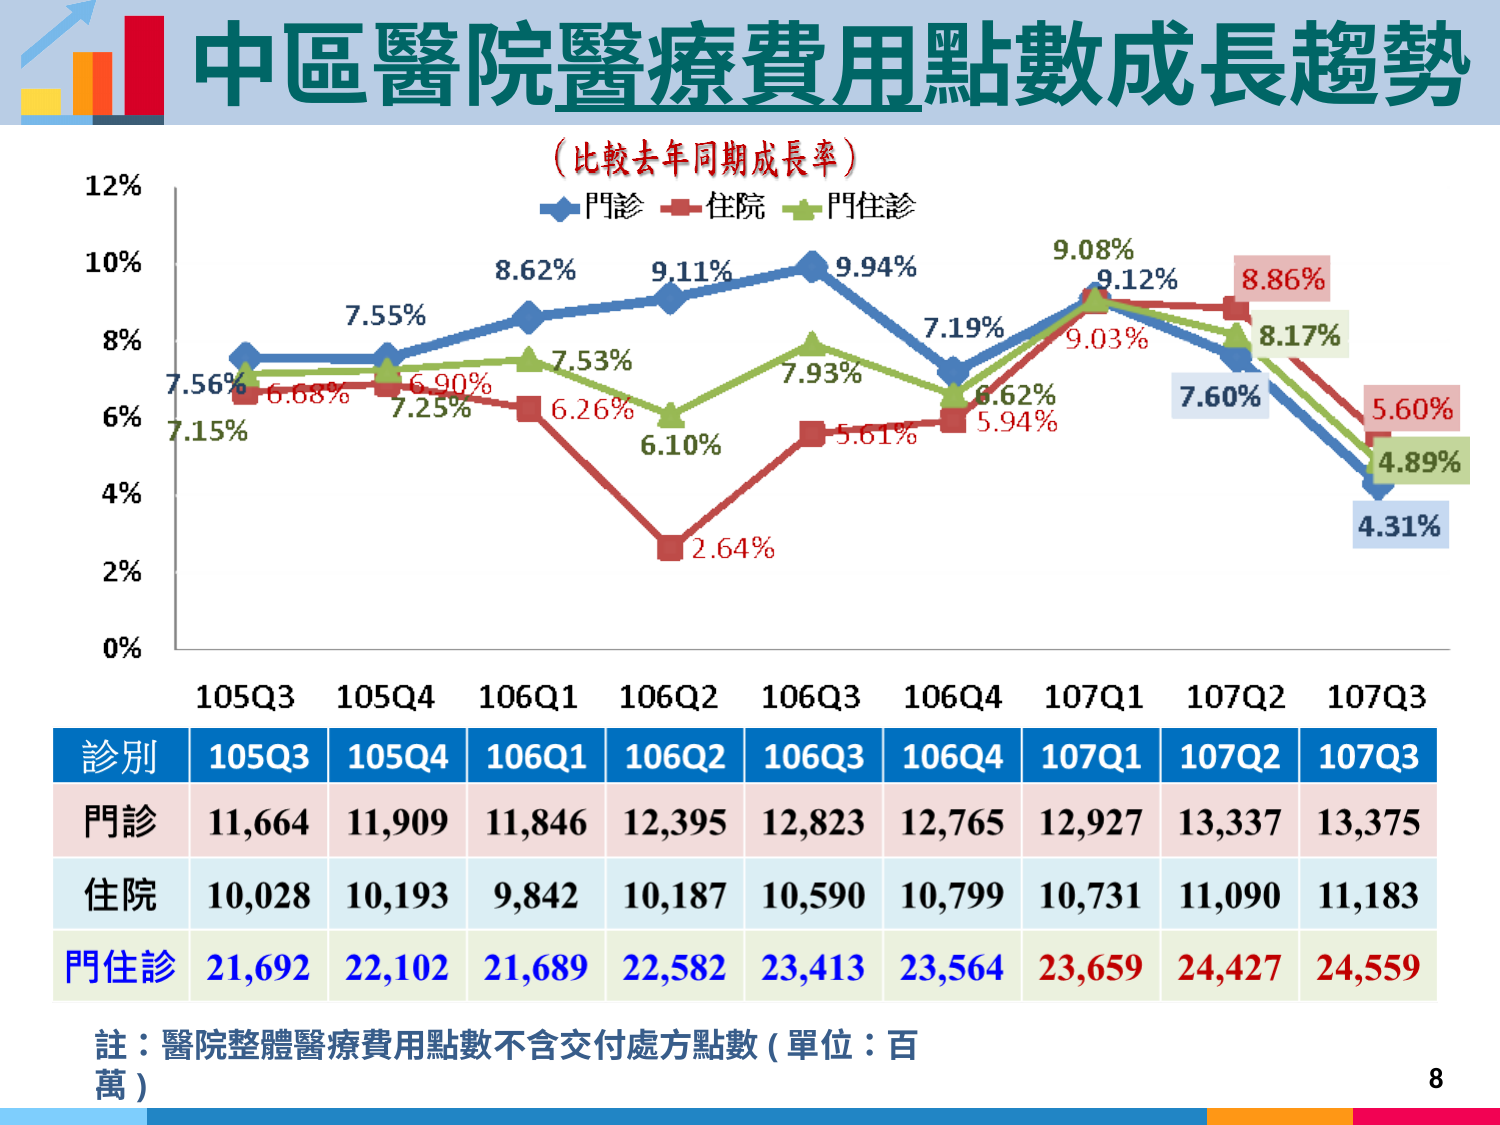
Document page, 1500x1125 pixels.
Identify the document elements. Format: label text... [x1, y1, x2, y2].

title 中區醫院醫療費用點數成長趨勢 [168, 0, 1500, 117]
text_box 註：醫院整體醫療費用點數不含交付處方點數(單位：百萬) [79, 1017, 981, 1112]
picture [17, 0, 168, 125]
picture [52, 114, 1470, 1014]
text_box <編號> [1391, 1043, 1482, 1113]
